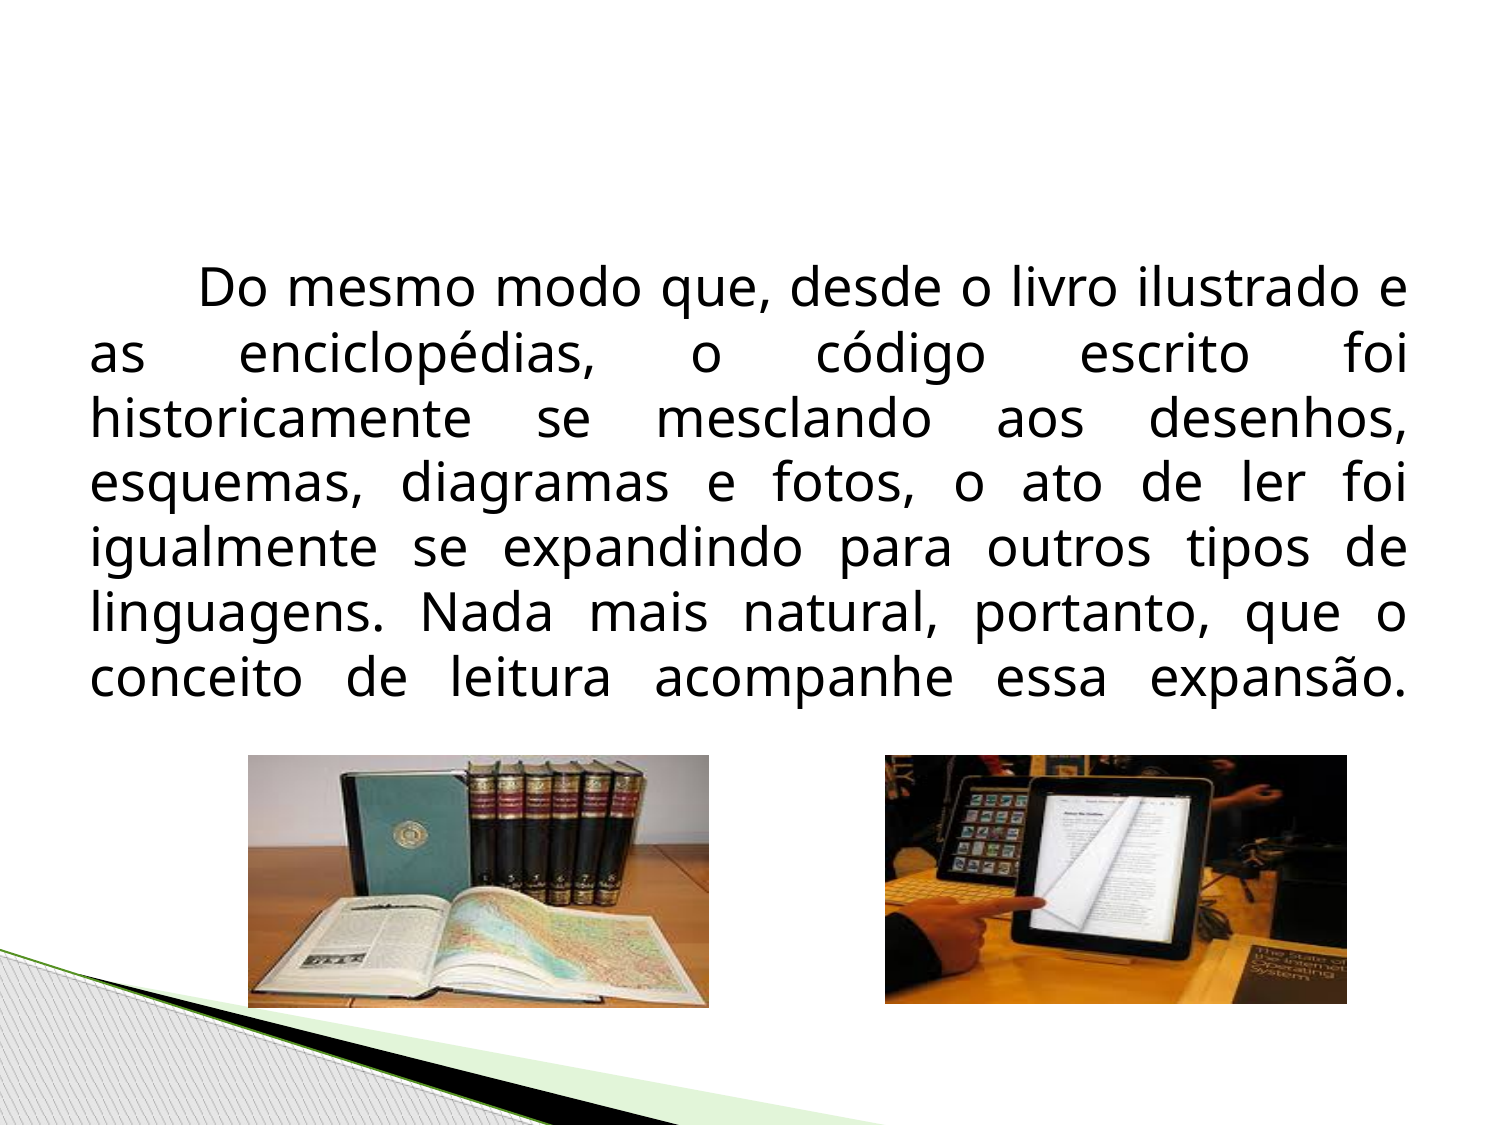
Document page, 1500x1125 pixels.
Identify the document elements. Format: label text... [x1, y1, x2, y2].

picture [885, 755, 1347, 1004]
picture [248, 755, 709, 1008]
list Do mesmo modo que, desde o livro ilustrado e as enciclopédias, o código escrito foi historicamente se mesclando aos desenhos, esquemas, diagramas e fotos, o ato de ler foi igualmente se expandindo para outros tipos de linguagens. Nada mais natural, portanto, que o conceito de leitura acompanhe essa expansão. [75, 243, 1425, 986]
